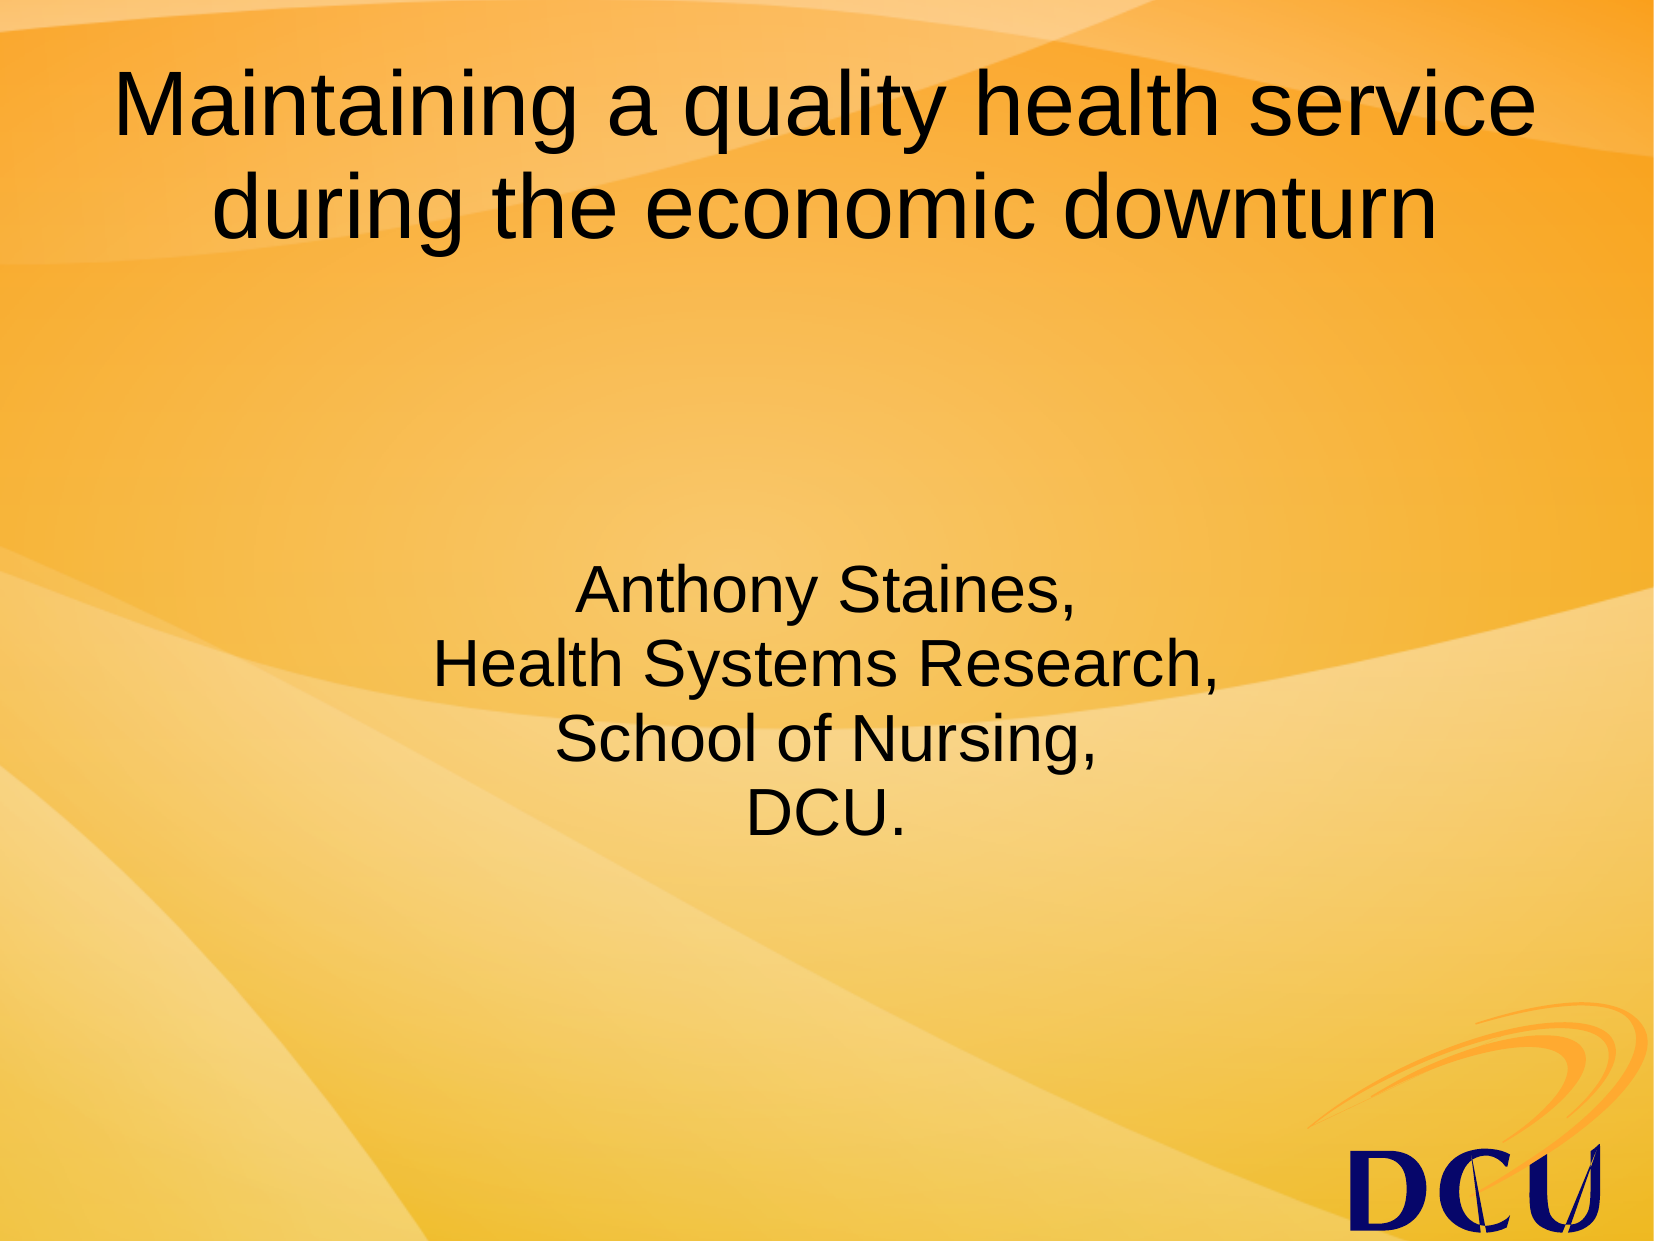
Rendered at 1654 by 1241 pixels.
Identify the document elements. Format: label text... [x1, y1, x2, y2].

text_box Anthony Staines, Health Systems Research, School of Nursing, DCU. [82, 297, 1571, 1102]
text_box Maintaining a quality health service during the economic downturn [82, 47, 1571, 259]
picture [0, 0, 1654, 1241]
